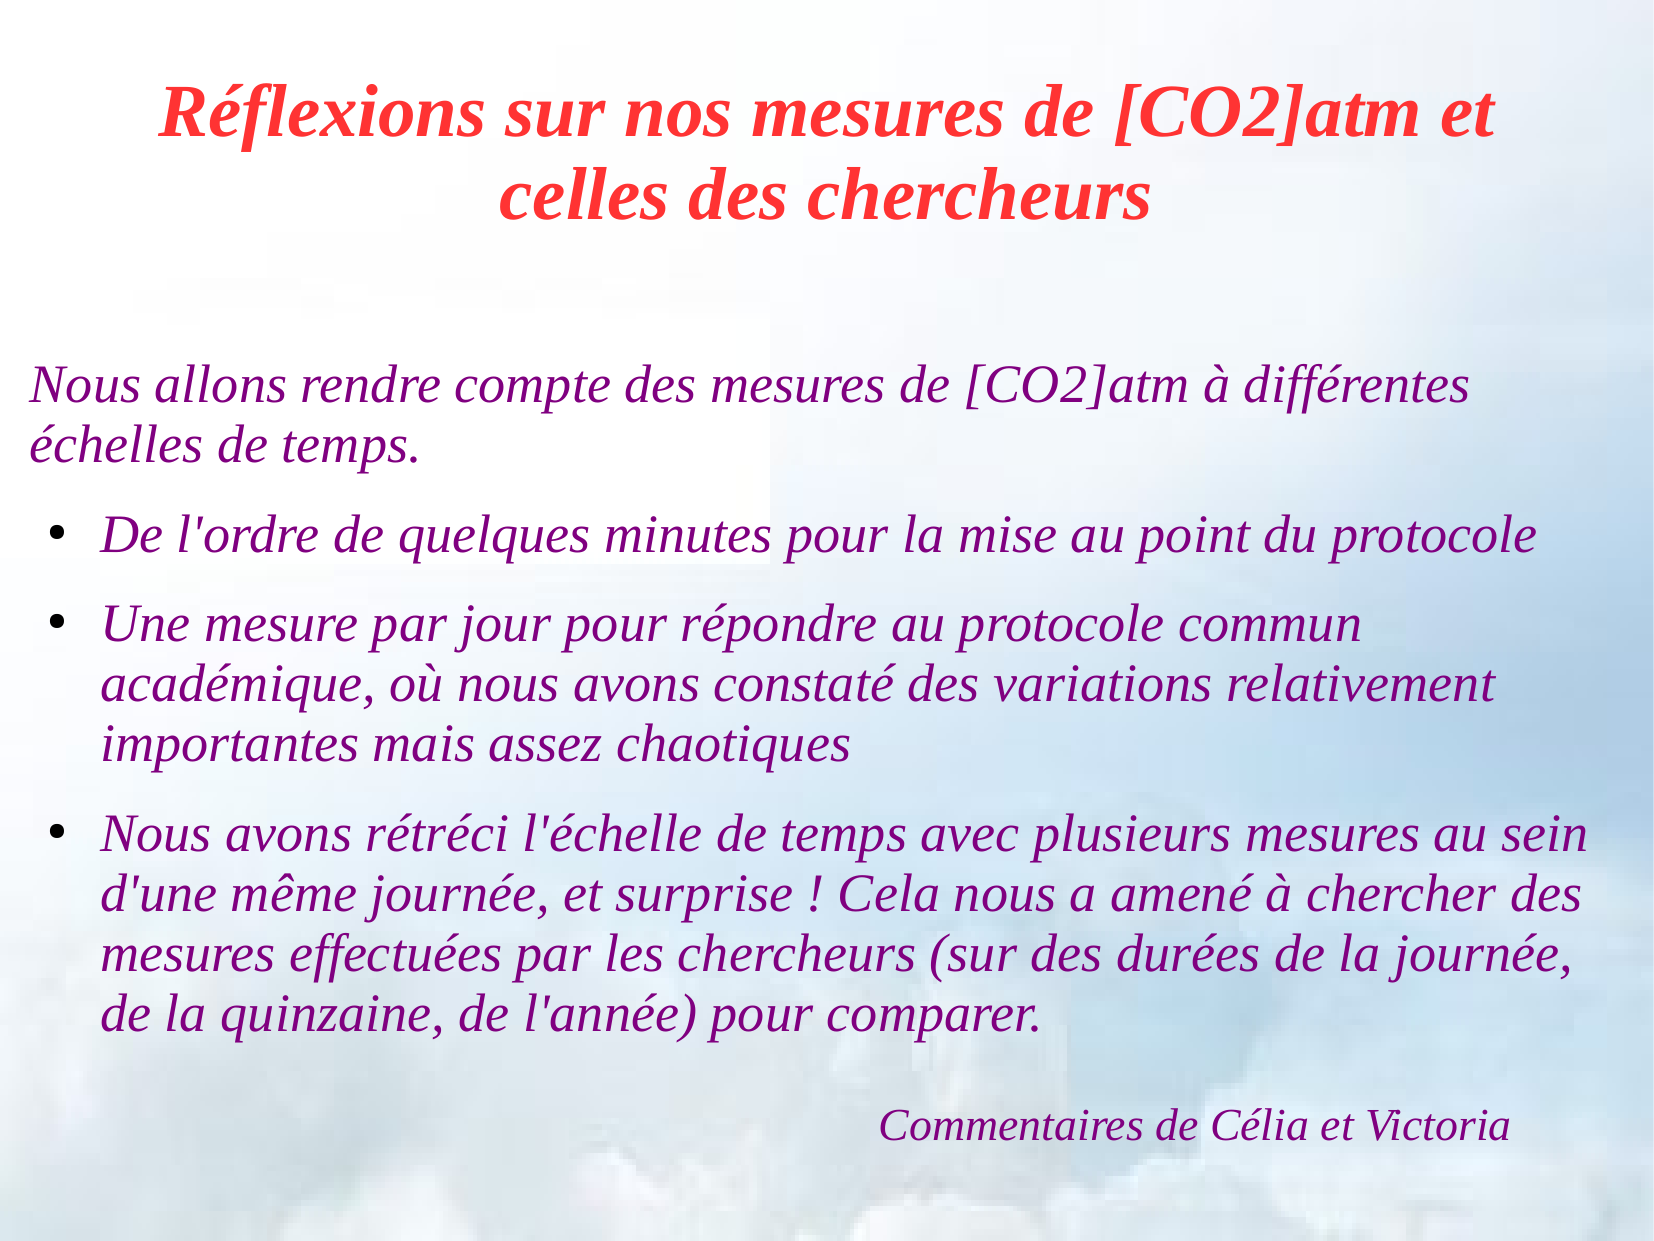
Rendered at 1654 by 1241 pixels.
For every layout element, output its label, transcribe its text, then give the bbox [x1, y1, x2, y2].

title Réflexions sur nos mesures de [CO2]atm et celles des chercheurs [82, 56, 1571, 250]
text_box Commentaires de Célia et Victoria [864, 1092, 1528, 1164]
list Nous allons rendre compte des mesures de [CO2]atm à différentes échelles de temps. De l'ordre de quelques minutes pour la mise au point du protocole Une mesure par jour pour répondre au protocole commun académique, où nous avons constaté des variations relativement importantes mais assez chaotiques Nous avons rétréci l'échelle de temps avec plusieurs mesures au sein d'une même journée, et surprise ! Cela nous a amené à chercher des mesures effectuées par les chercheurs (sur des durées de la journée, de la quinzaine, de l'année) pour comparer. [29, 354, 1601, 1241]
picture [0, 0, 1654, 1241]
